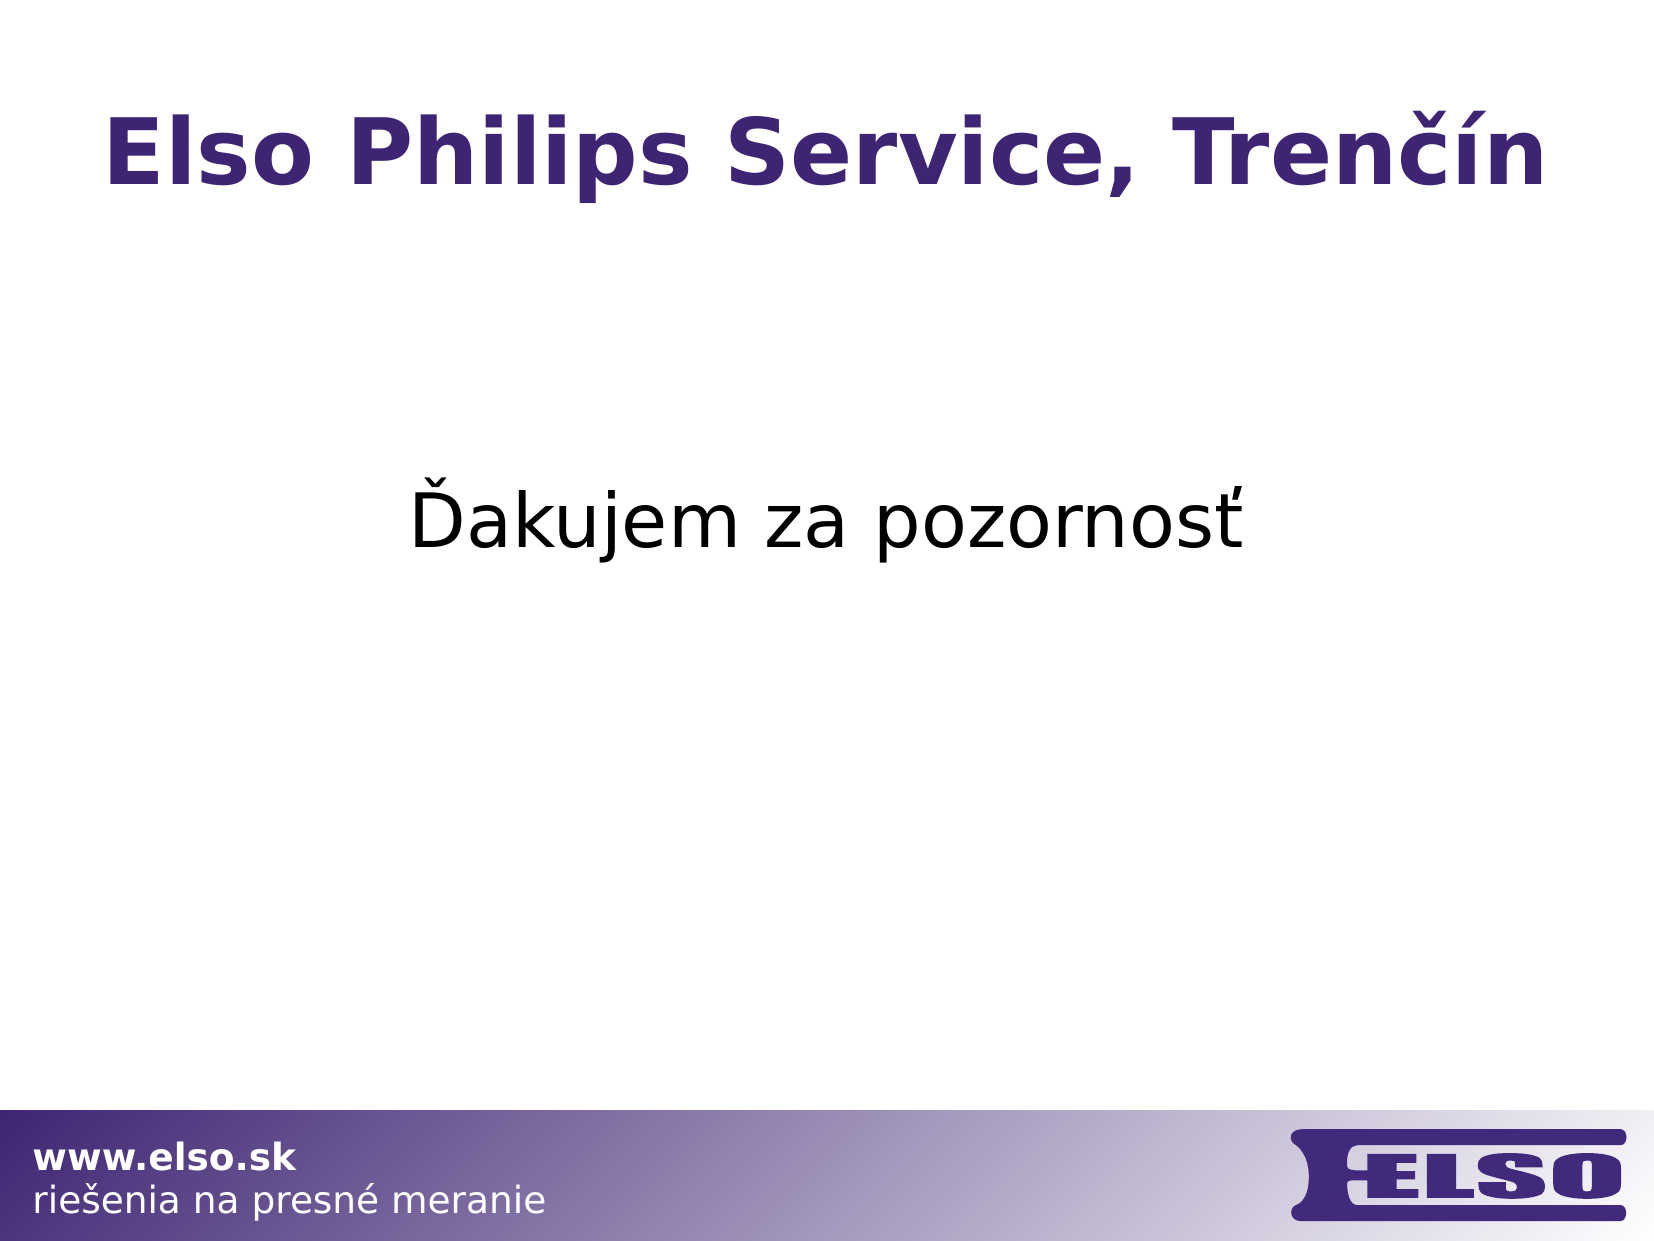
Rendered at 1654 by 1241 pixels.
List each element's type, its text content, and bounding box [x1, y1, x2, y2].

title Elso Philips Service, Trenčín [82, 49, 1571, 257]
subtitle Ďakujem za pozornosť Marián Hubinský [82, 290, 1571, 910]
